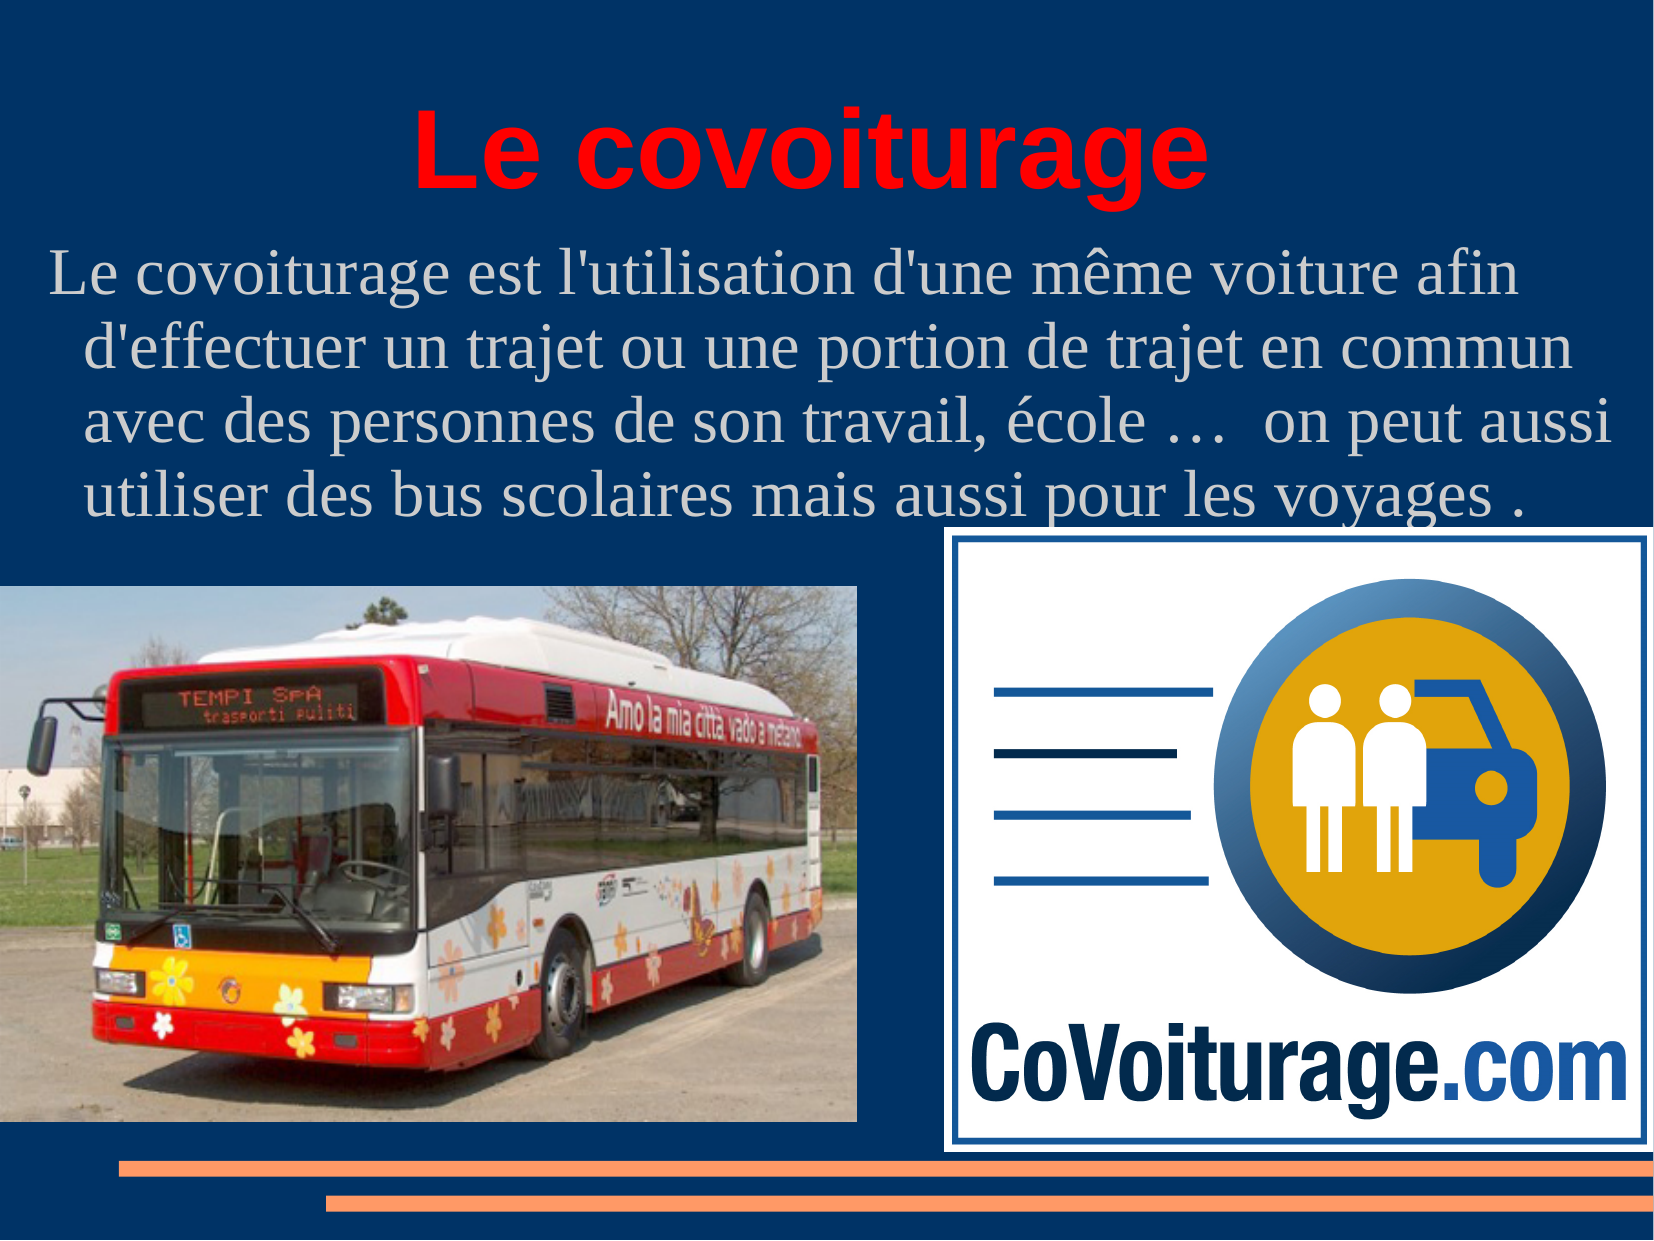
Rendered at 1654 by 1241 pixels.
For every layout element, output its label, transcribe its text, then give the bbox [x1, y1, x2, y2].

text_box Le covoiturage est l'utilisation d'une même voiture afin d'effectuer un trajet ou une portion de trajet en commun avec des personnes de son travail, école … on peut aussi utiliser des bus scolaires mais aussi pour les voyages . [48, 235, 1625, 532]
title Le covoiturage [121, 46, 1534, 235]
picture [944, 527, 1654, 1152]
picture [0, 586, 857, 1123]
